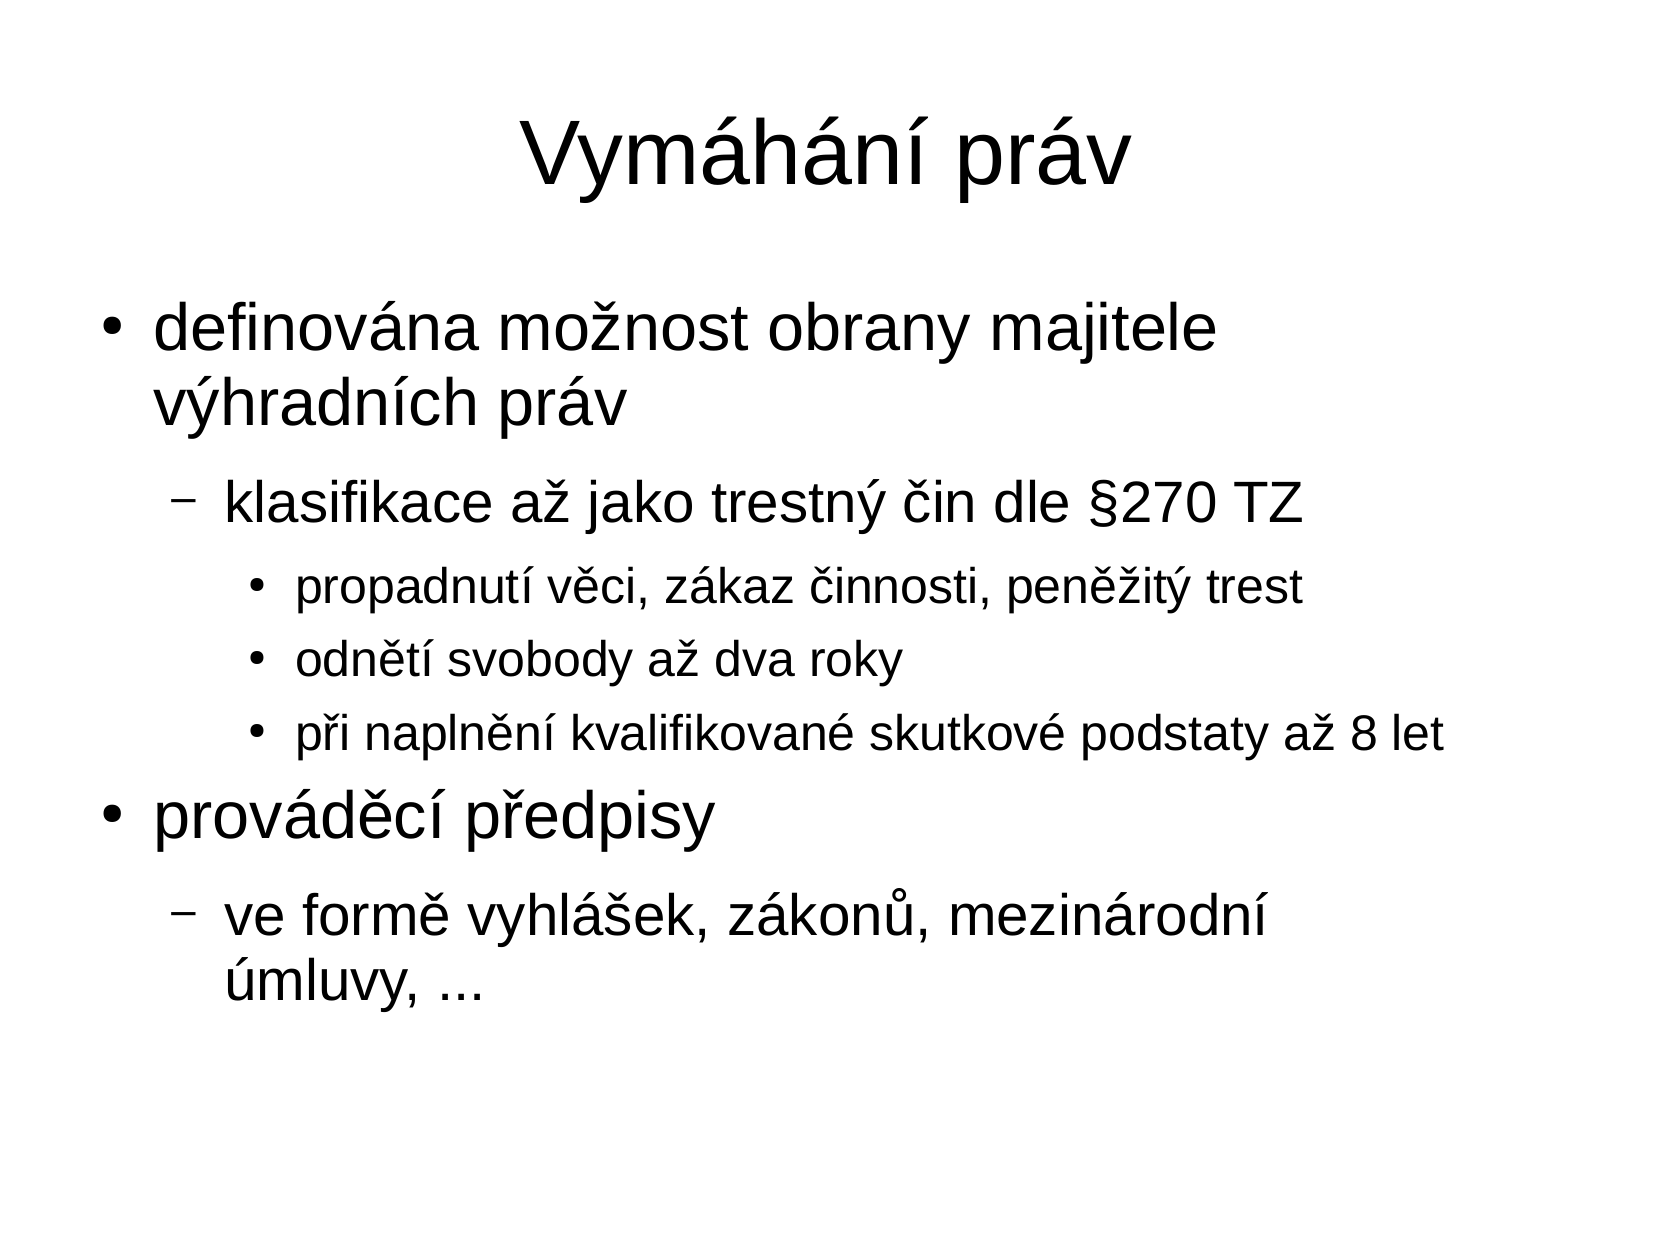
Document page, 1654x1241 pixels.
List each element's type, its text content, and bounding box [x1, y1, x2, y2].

list definována možnost obrany majitele výhradních práv klasifikace až jako trestný čin dle §270 TZ propadnutí věci, zákaz činnosti, peněžitý trest odnětí svobody až dva roky při naplnění kvalifikované skutkové podstaty až 8 let prováděcí předpisy ve formě vyhlášek, zákonů, mezinárodní úmluvy, ... [82, 290, 1538, 1010]
title Vymáhání práv [82, 49, 1571, 257]
